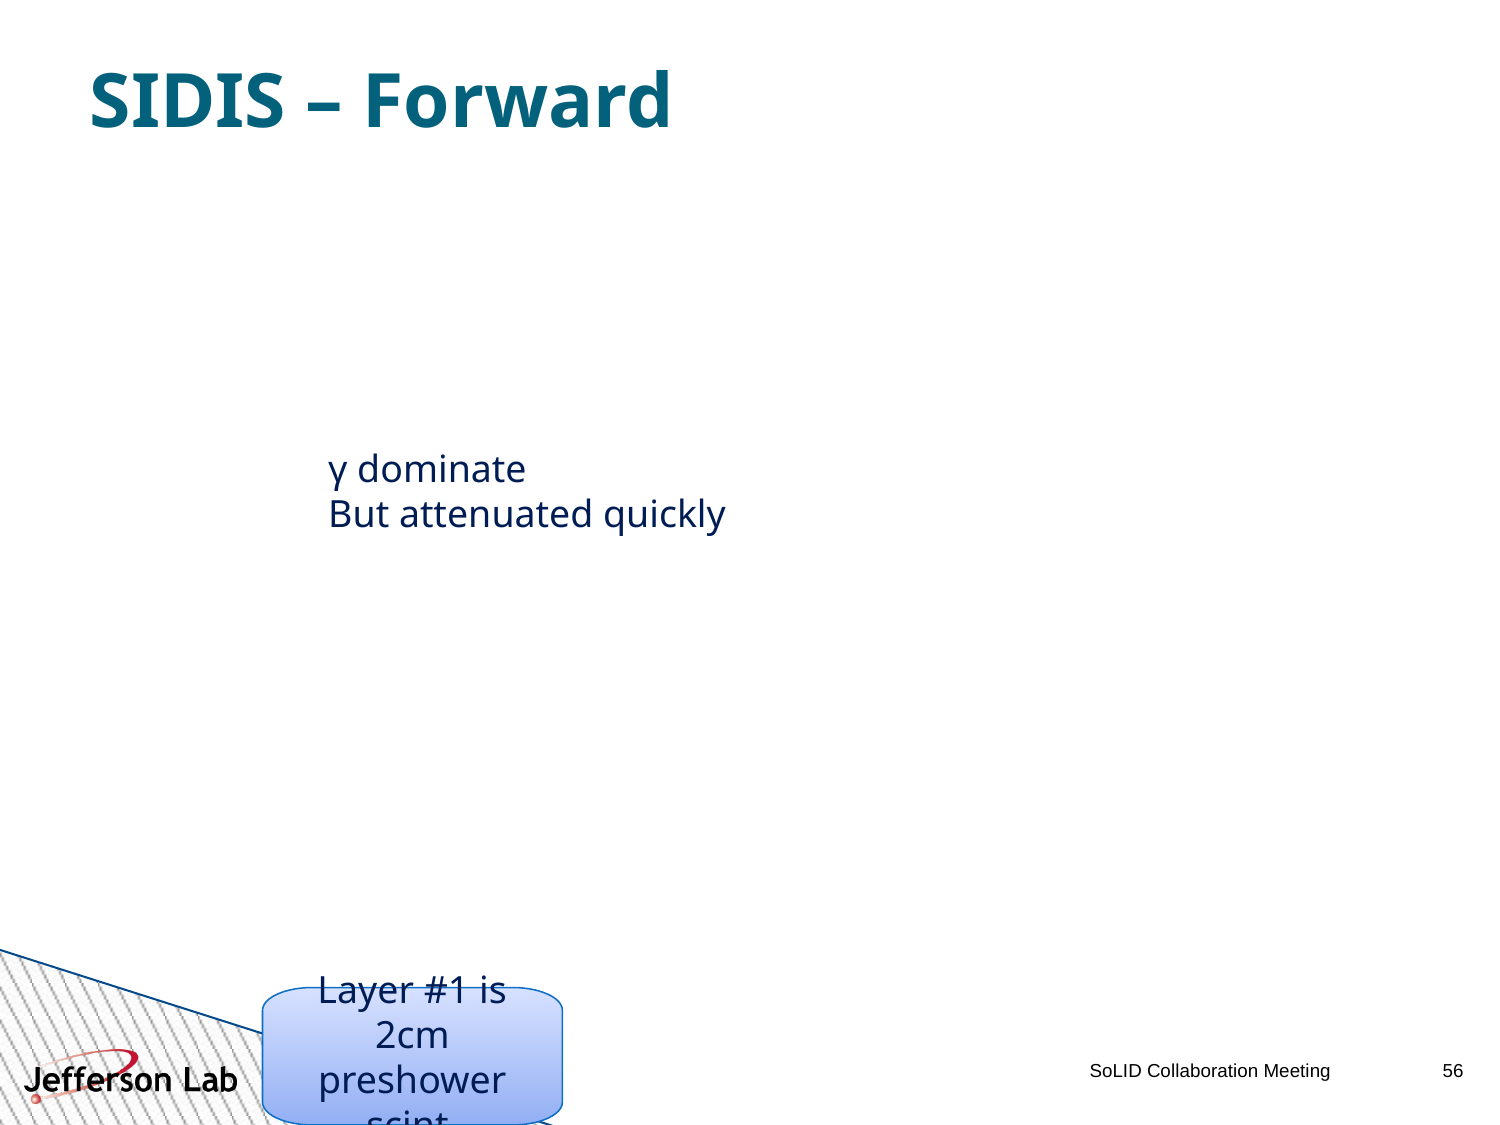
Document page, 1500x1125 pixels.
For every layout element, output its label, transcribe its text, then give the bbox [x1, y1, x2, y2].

text_box SIDIS – Forward [75, 45, 1425, 248]
picture [0, 952, 298, 1125]
text_box <number> [1418, 1051, 1479, 1111]
text_box Layer #1 is 2cm preshower scint. [262, 987, 563, 1125]
text_box γ dominate But attenuated quickly [313, 437, 772, 543]
text_box SoLID Collaboration Meeting [1074, 1051, 1419, 1112]
